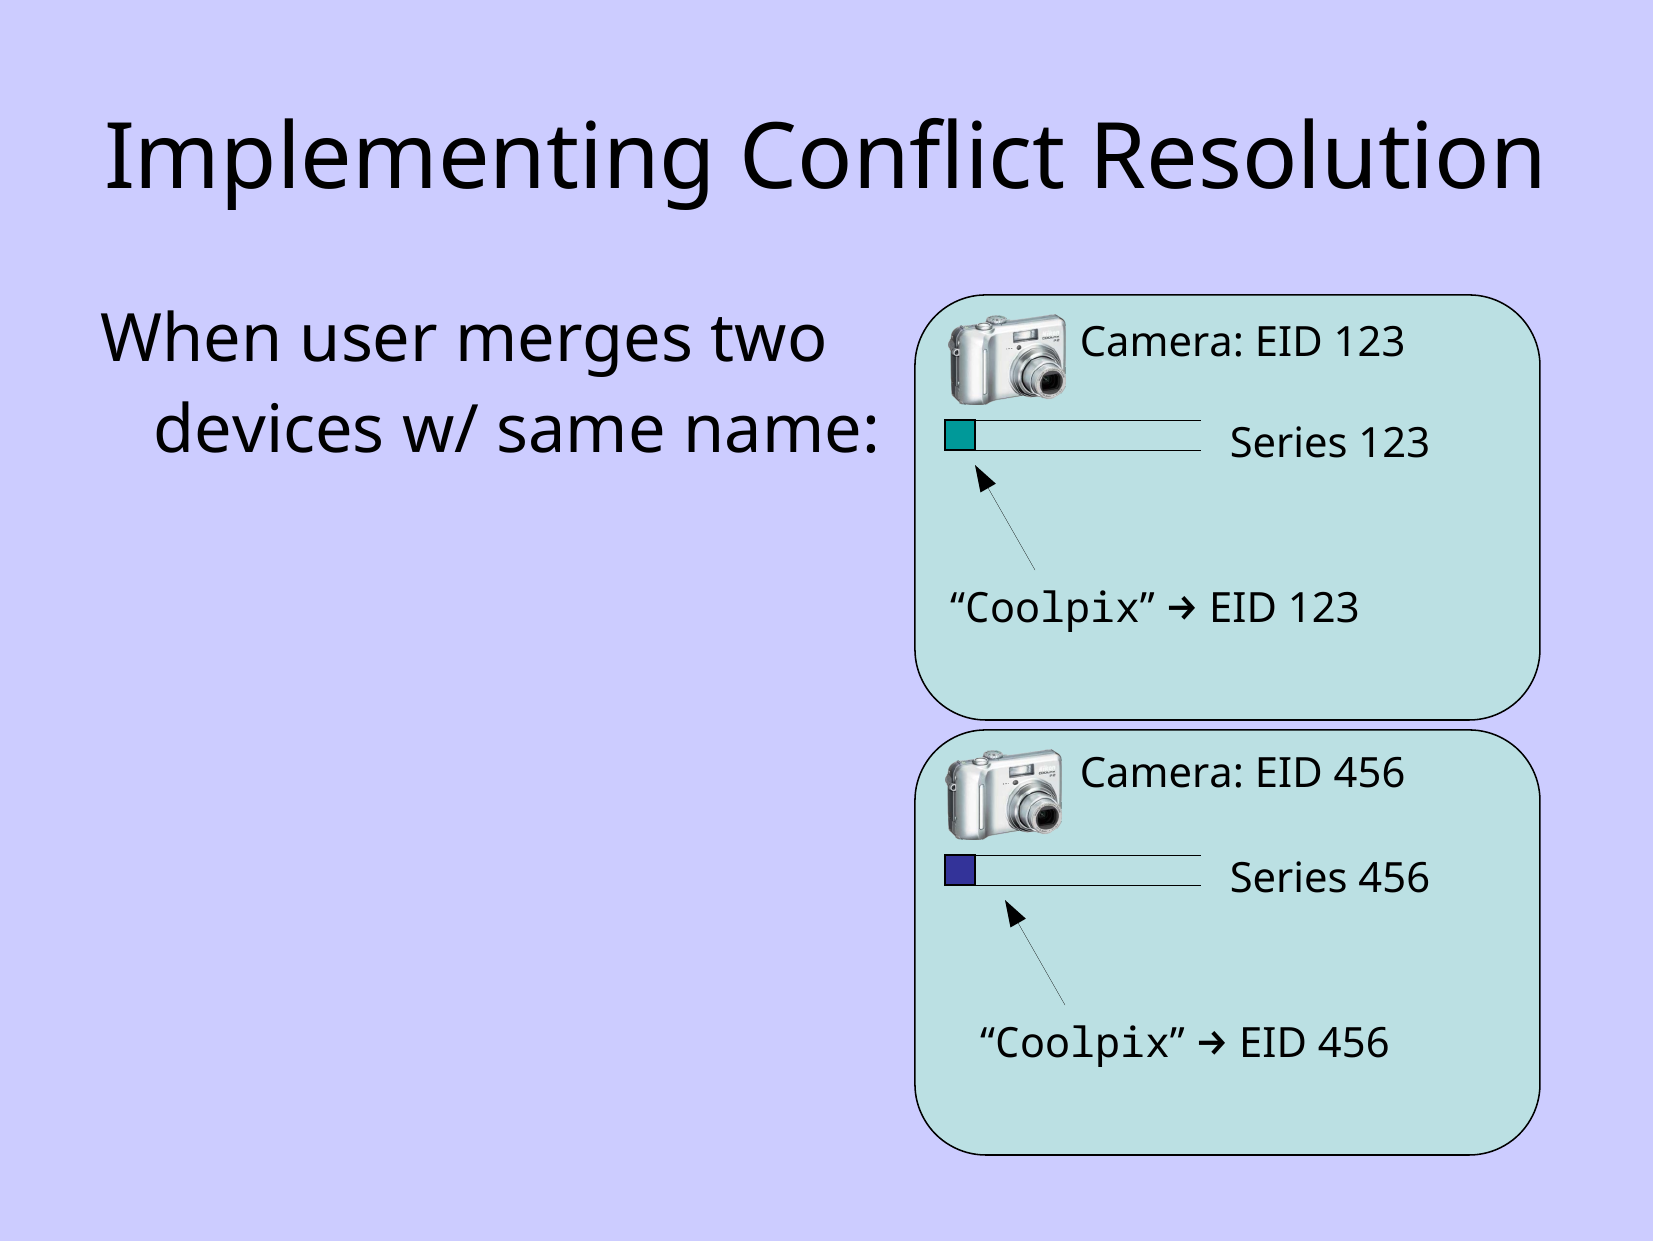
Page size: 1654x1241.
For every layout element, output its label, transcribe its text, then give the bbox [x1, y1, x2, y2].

text_box Camera: EID 456 [1065, 735, 1531, 811]
text_box [914, 729, 1540, 1156]
text_box Series 456 [1215, 840, 1471, 904]
list When user merges two devices w/ same name: [82, 290, 916, 1109]
text_box Series 123 [1215, 405, 1471, 469]
picture [948, 314, 1066, 406]
title Implementing Conflict Resolution [82, 49, 1571, 257]
picture [945, 749, 1062, 841]
text_box [914, 294, 1540, 721]
text_box Camera: EID 123 [1065, 304, 1531, 391]
text_box “Coolpix” → EID 123 [885, 570, 1426, 638]
text_box “Coolpix” → EID 456 [915, 1005, 1456, 1073]
